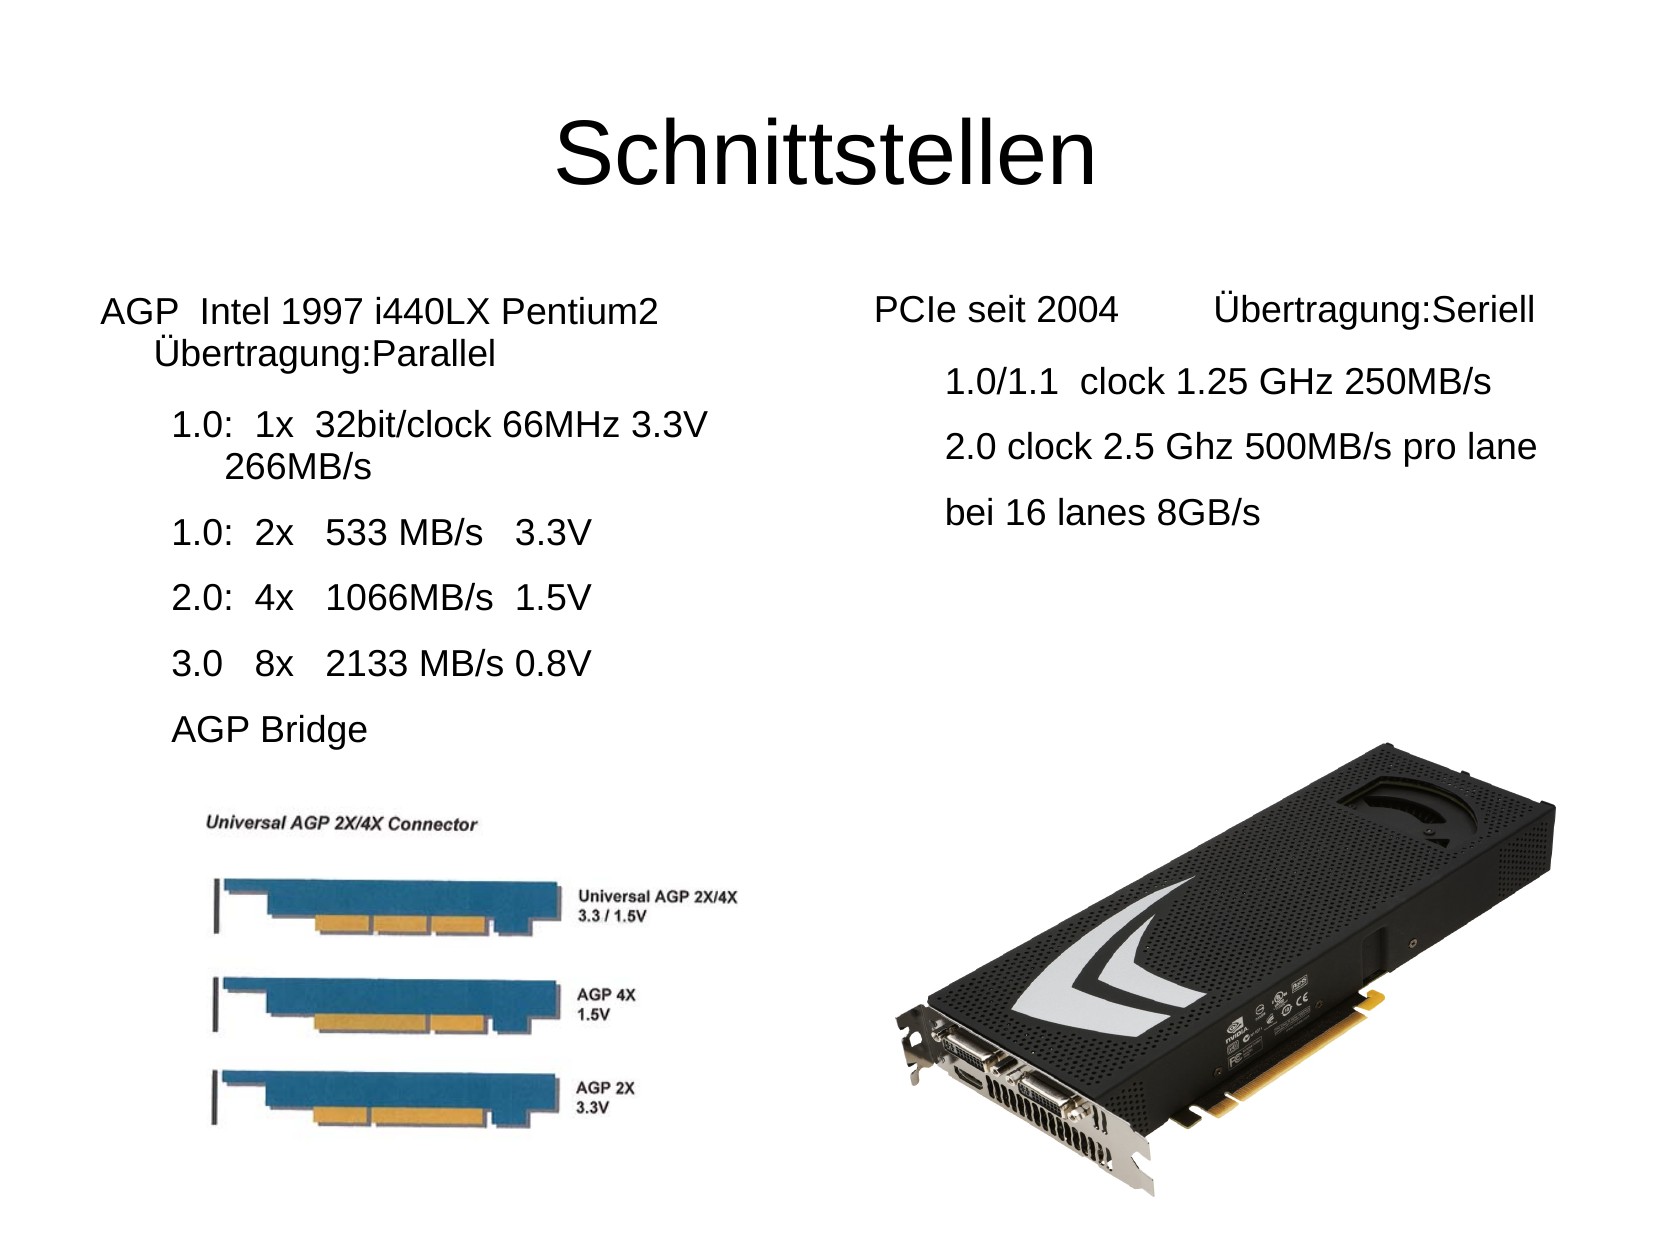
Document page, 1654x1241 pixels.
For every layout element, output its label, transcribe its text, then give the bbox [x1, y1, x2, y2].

list AGP Intel 1997 i440LX Pentium2 Übertragung:Parallel 1.0: 1x 32bit/clock 66MHz 3.3V 266MB/s 1.0: 2x 533 MB/s 3.3V 2.0: 4x 1066MB/s 1.5V 3.0 8x 2133 MB/s 0.8V AGP Bridge [82, 290, 809, 1094]
picture [892, 738, 1565, 1202]
title Schnittstellen [82, 49, 1571, 257]
picture [177, 797, 798, 1174]
list PCIe seit 2004 Übertragung:Seriell 1.0/1.1 clock 1.25 GHz 250MB/s 2.0 clock 2.5 Ghz 500MB/s pro lane bei 16 lanes 8GB/s [856, 288, 1583, 1093]
